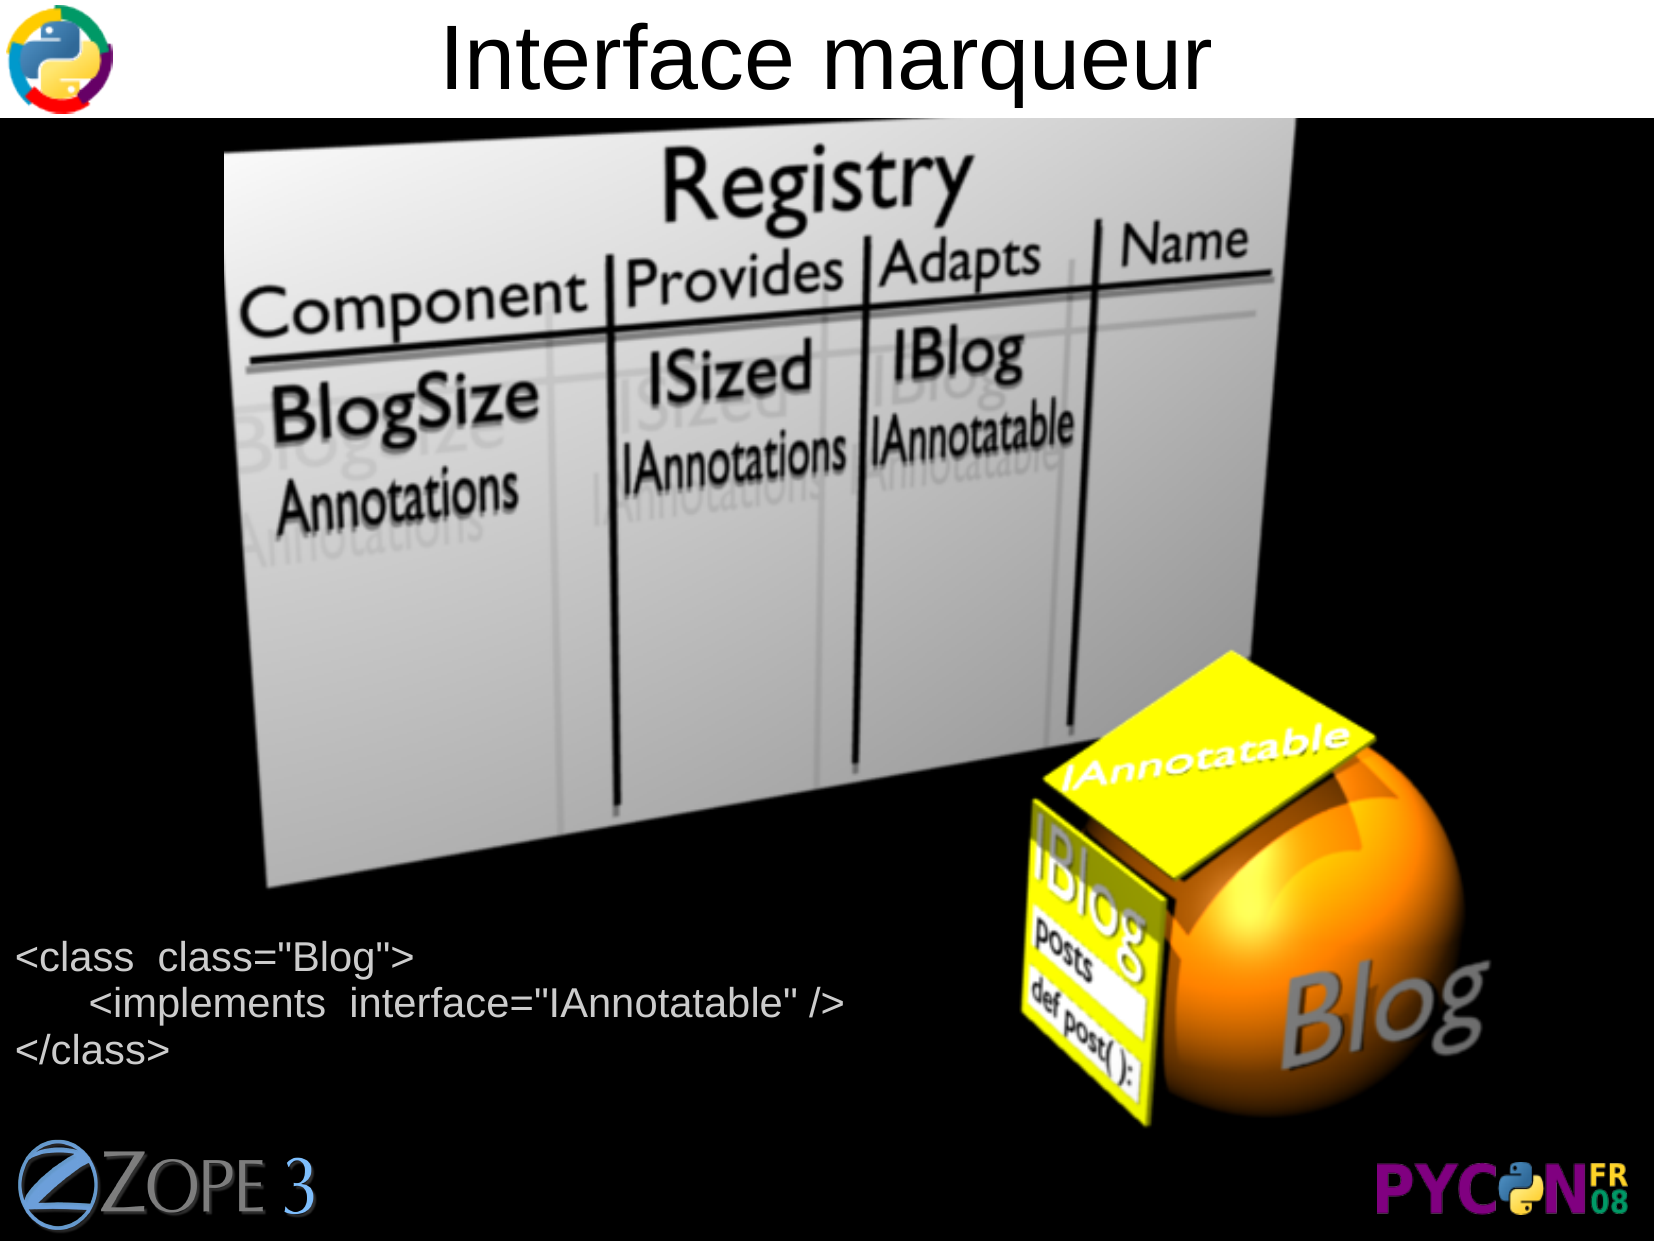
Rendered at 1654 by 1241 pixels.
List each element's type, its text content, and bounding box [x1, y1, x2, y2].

text_box <class class="Blog"> <implements interface="IAnnotatable" /> </class> [0, 926, 1418, 1081]
title Interface marqueur [82, 0, 1571, 119]
picture [6, 5, 82, 114]
picture [224, 118, 1583, 1137]
picture [1377, 1162, 1628, 1215]
